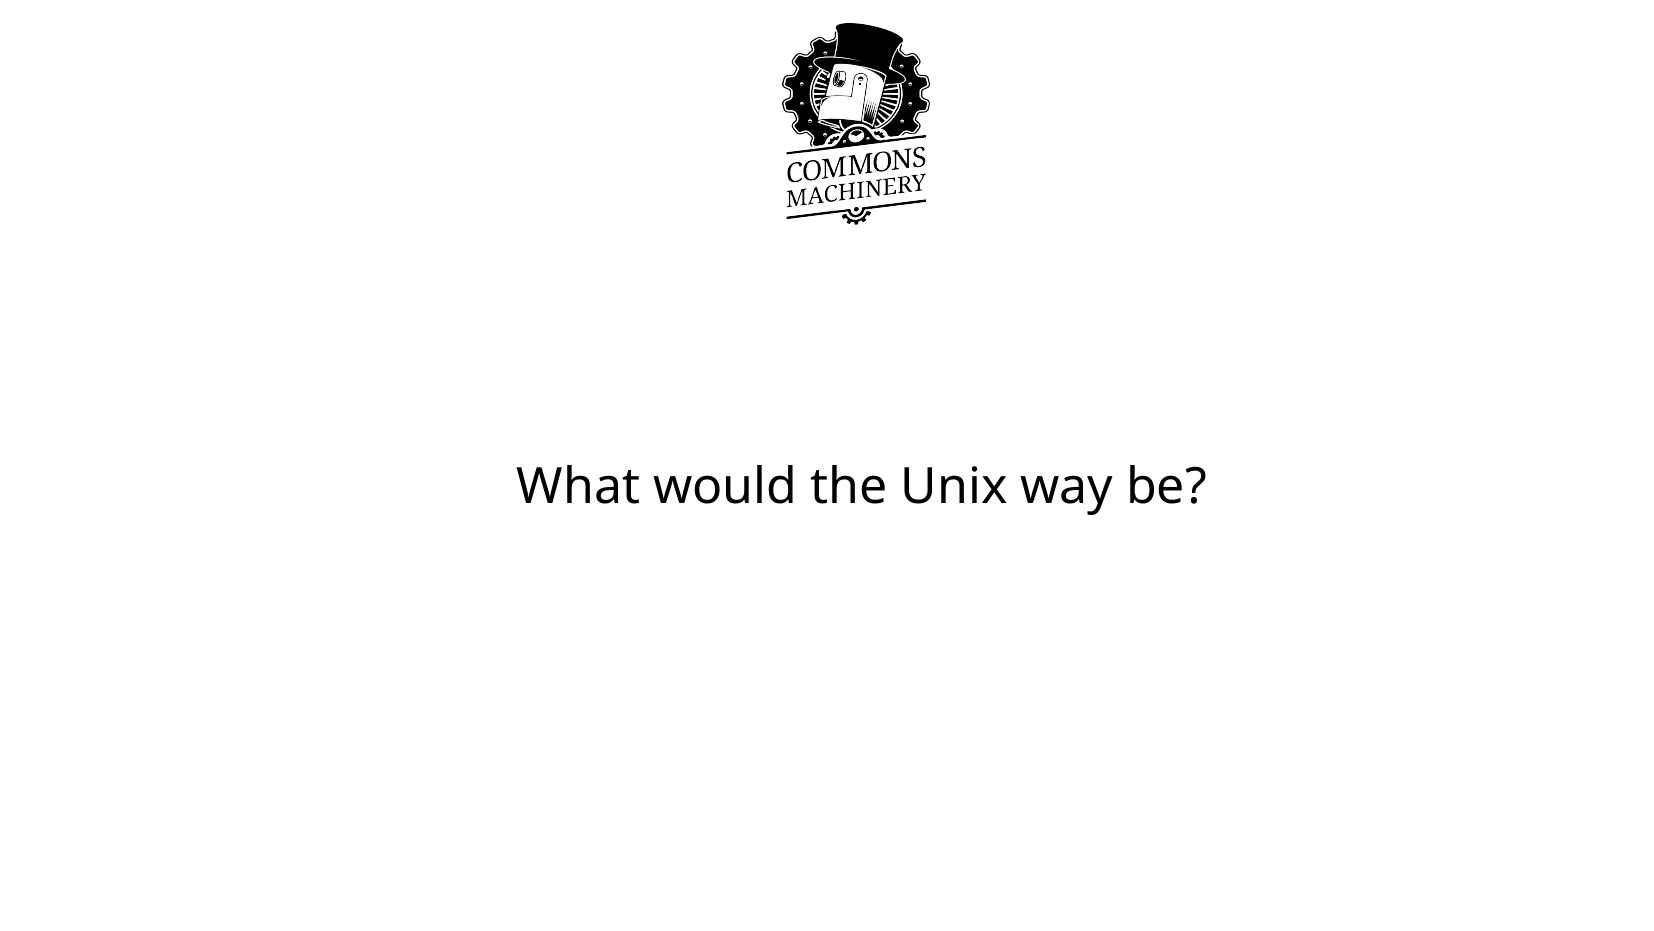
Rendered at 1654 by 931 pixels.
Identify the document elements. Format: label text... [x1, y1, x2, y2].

list What would the Unix way be? [82, 269, 1571, 810]
picture [782, 23, 930, 225]
